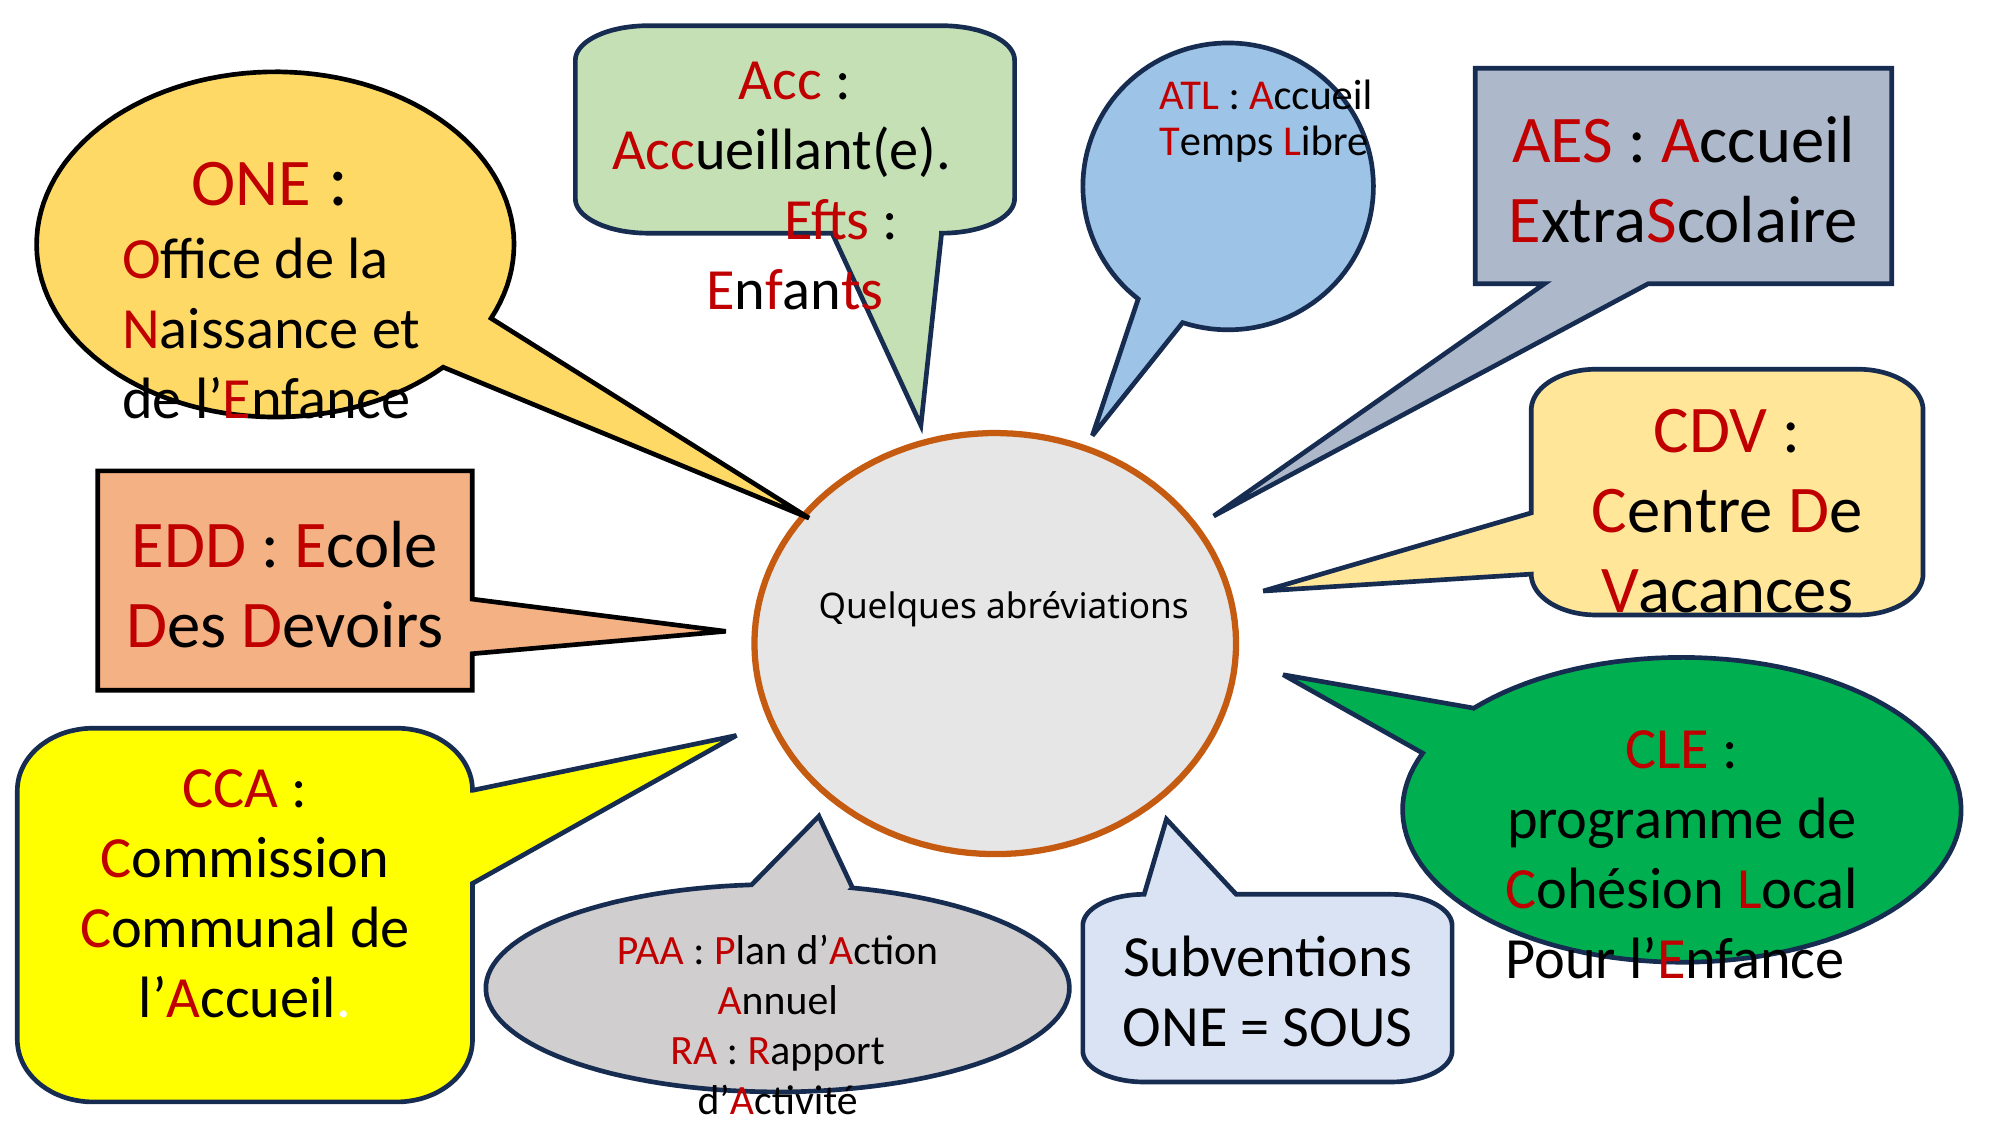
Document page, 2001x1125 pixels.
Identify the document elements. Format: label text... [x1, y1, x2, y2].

text_box PAA : Plan d’Action Annuel RA : Rapport d’Activité [485, 816, 1070, 1092]
text_box AES : Accueil ExtraScolaire [1213, 68, 1892, 517]
text_box Acc : Accueillant(e). Efts : Enfants [575, 25, 1015, 426]
text_box CDV : Centre De Vacances [1263, 369, 1924, 616]
text_box CLE : programme de Cohésion Local Pour l’Enfance [1283, 657, 1962, 963]
list ATL : Accueil Temps Libre [1144, 65, 1390, 218]
title Quelques abréviations [777, 580, 1231, 677]
text_box Subventions ONE = SOUS [1082, 819, 1453, 1083]
text_box CCA : Commission Communal de l’Accueil. [17, 728, 737, 1102]
text_box EDD : Ecole Des Devoirs [97, 470, 726, 691]
text_box [754, 433, 1237, 855]
text_box ONE : Office de la Naissance et de l’Enfance. [36, 71, 810, 519]
text_box [1082, 69, 1370, 436]
text_box [1150, 42, 1306, 65]
